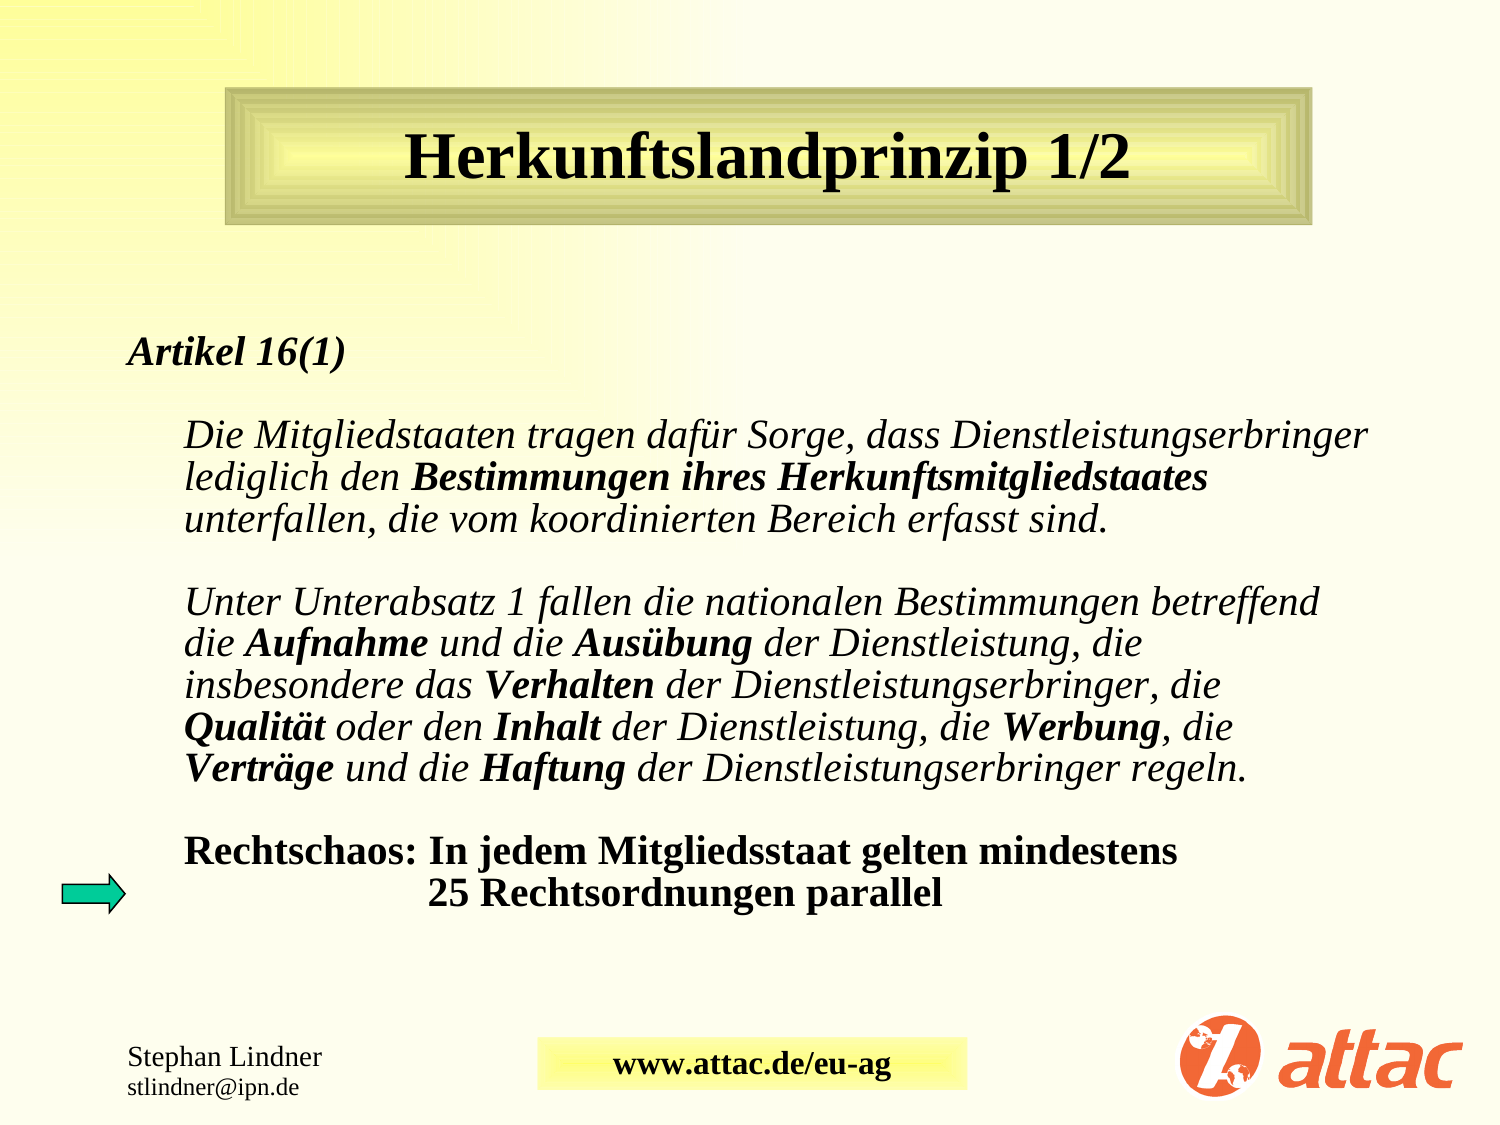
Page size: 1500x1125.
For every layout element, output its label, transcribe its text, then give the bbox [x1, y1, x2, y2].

title Herkunftslandprinzip 1/2 [224, 87, 1313, 226]
text_box Stephan Lindner stlindner@ipn.de [112, 1032, 338, 1109]
list Artikel 16(1) Die Mitgliedstaaten tragen dafür Sorge, dass Dienstleistungserbringer lediglich den Bestimmungen ihres Herkunftsmitgliedstaates unterfallen, die vom koordinierten Bereich erfasst sind. Unter Unterabsatz 1 fallen die nationalen Bestimmungen betreffend die Aufnahme und die Ausübung der Dienstleistung, die insbesondere das Verhalten der Dienstleistungserbringer, die Qualität oder den Inhalt der Dienstleistung, die Werbung, die Verträge und die Haftung der Dienstleistungserbringer regeln. Rechtschaos: In jedem Mitgliedsstaat gelten mindestens 25 Rechtsordnungen parallel [112, 324, 1388, 1016]
picture [1175, 1012, 1463, 1101]
text_box www.attac.de/eu-ag [537, 1037, 968, 1090]
